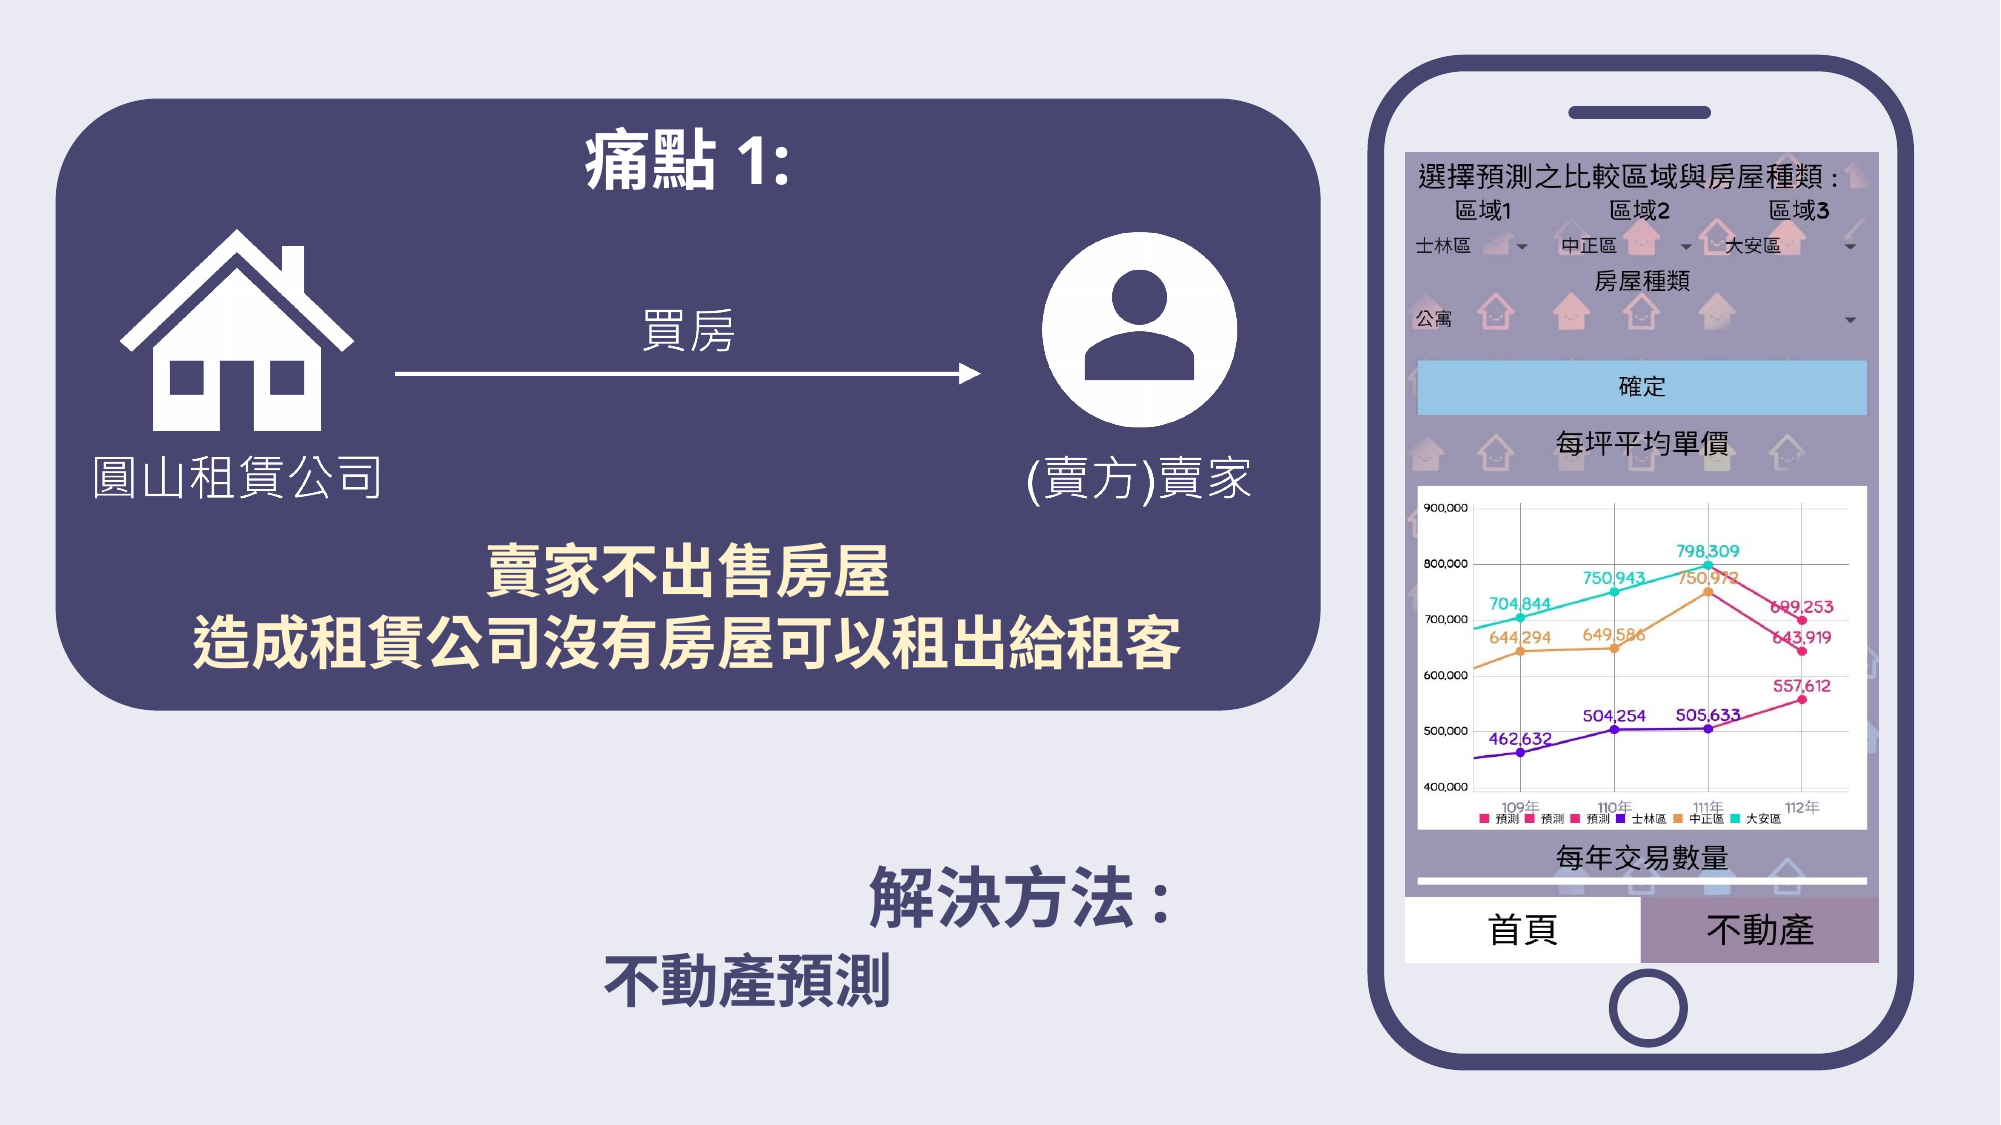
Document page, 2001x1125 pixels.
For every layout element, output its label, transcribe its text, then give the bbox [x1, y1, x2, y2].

picture [54, 195, 1322, 537]
text_box [0, 0, 2000, 1125]
text_box 解決方法: [853, 836, 1338, 937]
text_box 賣家不出售房屋 [188, 516, 1188, 587]
text_box 不動產預測 [587, 936, 1338, 1023]
text_box 造成租賃公司沒有房屋可以租出給租客 [168, 587, 1208, 678]
text_box 痛點1: [506, 98, 870, 199]
picture [1405, 152, 1879, 963]
